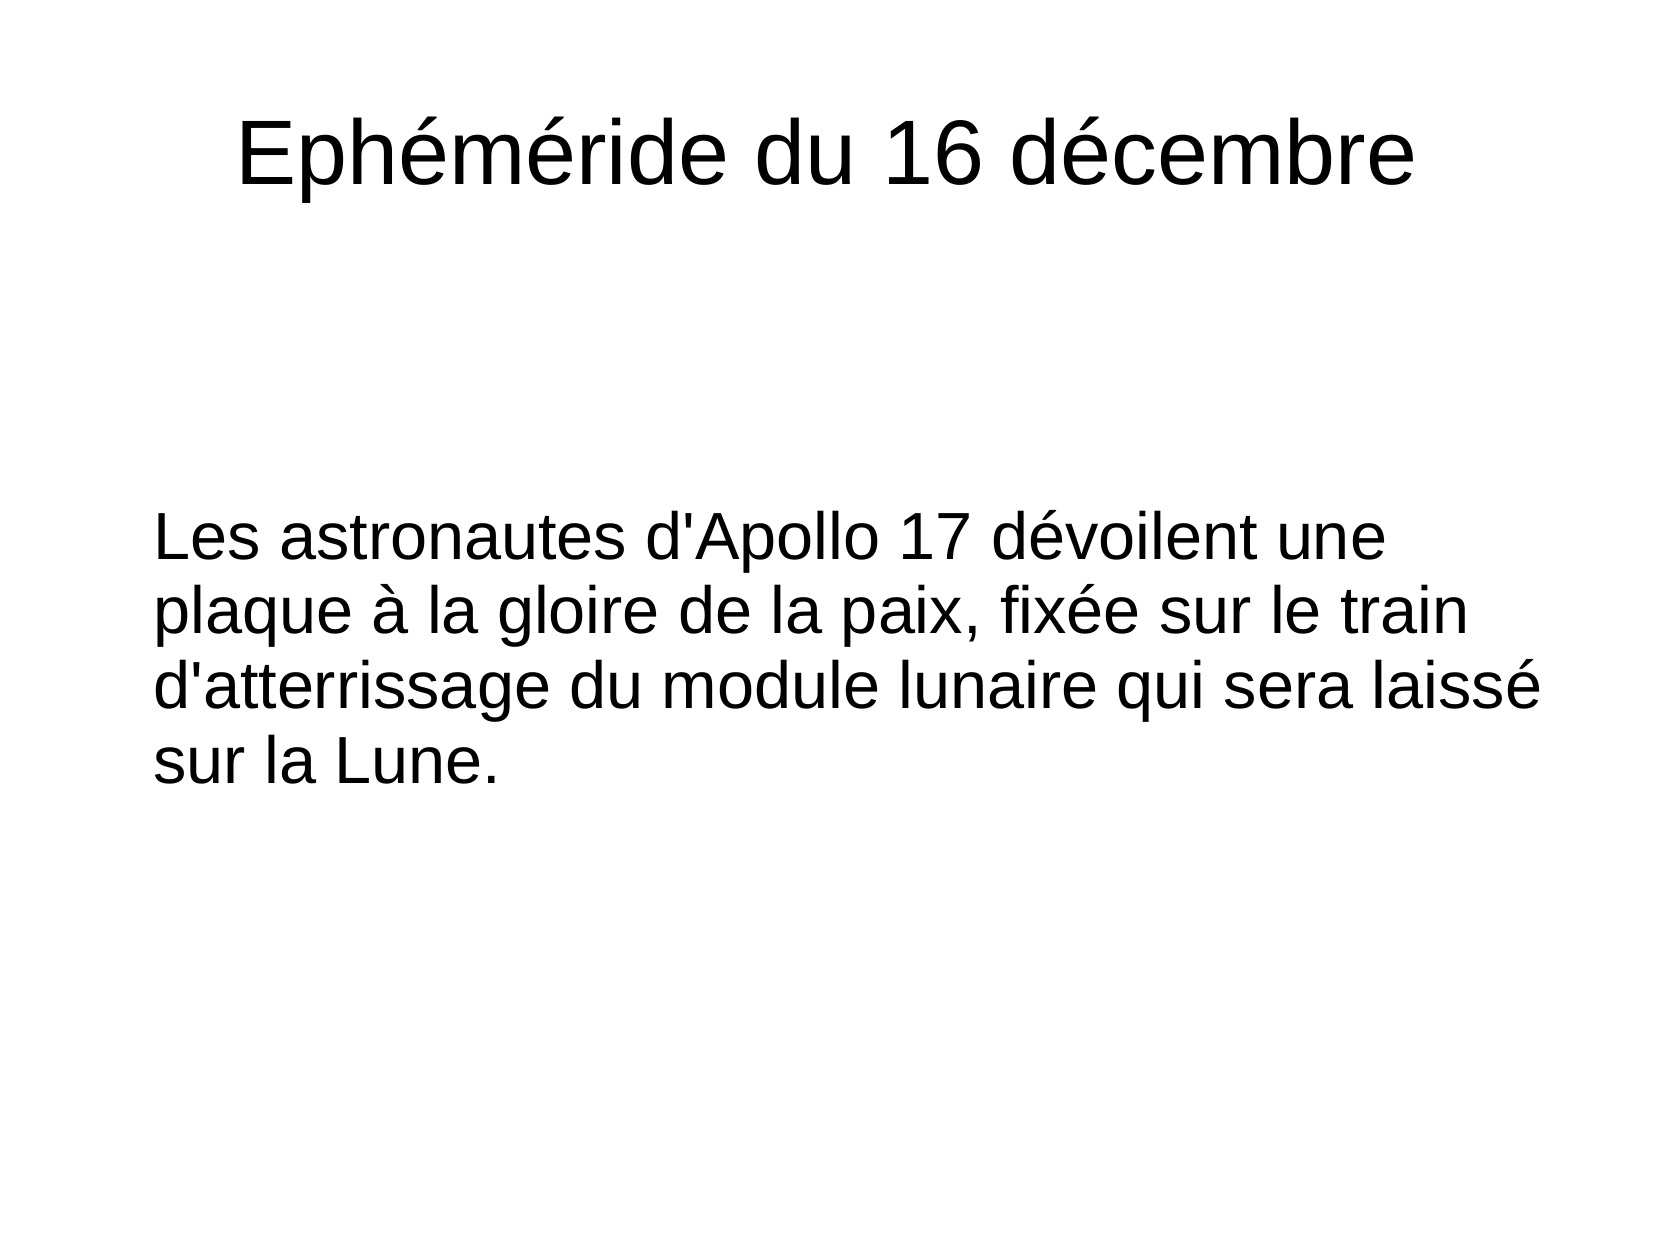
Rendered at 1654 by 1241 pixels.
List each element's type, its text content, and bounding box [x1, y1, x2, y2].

title Ephéméride du 16 décembre [82, 49, 1571, 257]
list Les astronautes d'Apollo 17 dévoilent une plaque à la gloire de la paix, fixée sur le train d'atterrissage du module lunaire qui sera laissé sur la Lune. [82, 290, 1571, 1010]
